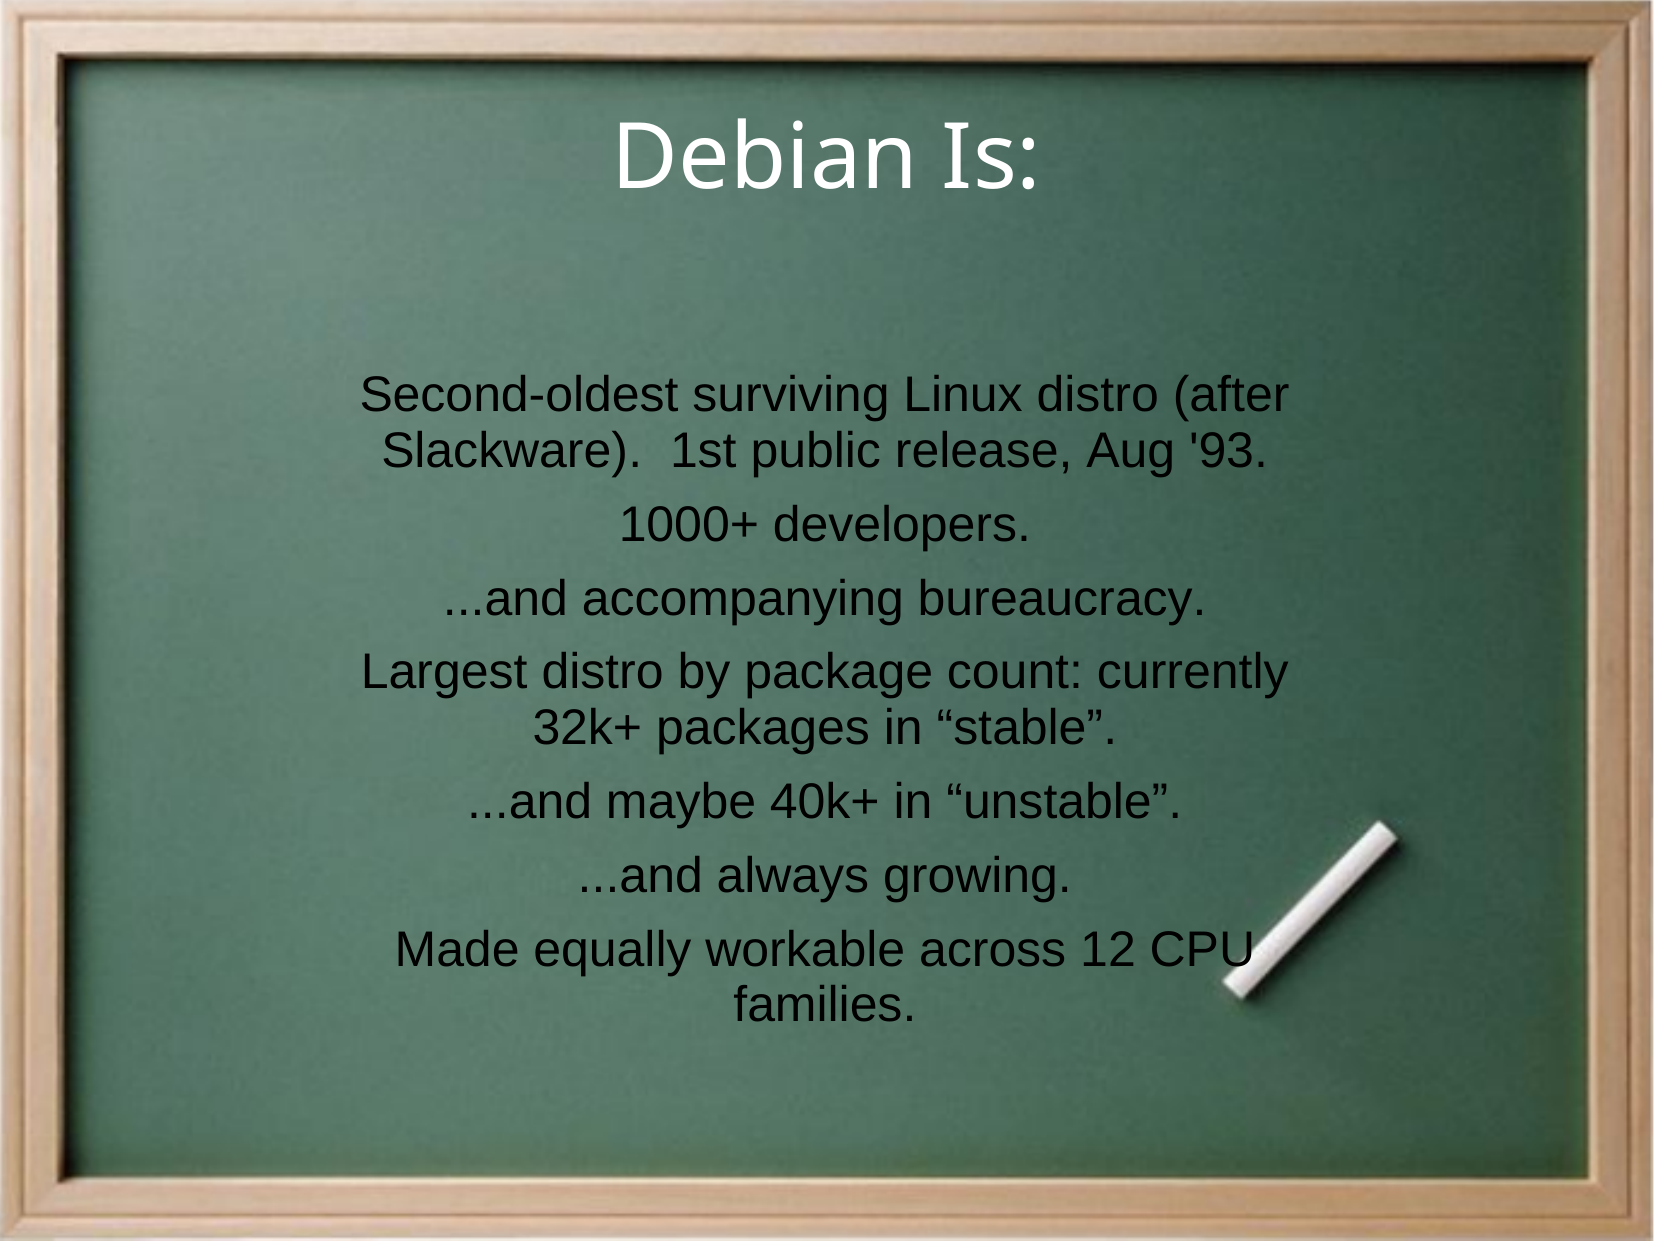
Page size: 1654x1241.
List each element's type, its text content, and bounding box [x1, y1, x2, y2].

title Debian Is: [82, 56, 1571, 250]
picture [0, 0, 1654, 1241]
subtitle Second-oldest surviving Linux distro (after Slackware). 1st public release, Aug '93. 1000+ developers. ...and accompanying bureaucracy. Largest distro by package count: currently 32k+ packages in “stable”. ...and maybe 40k+ in “unstable”. ...and always growing. Made equally workable across 12 CPU families. [300, 934, 1351, 1102]
text_box [277, 834, 1388, 934]
subtitle Second-oldest surviving Linux distro (after Slackware). 1st public release, Aug '93. 1000+ developers. ...and accompanying bureaucracy. Largest distro by package count: currently 32k+ packages in “stable”. ...and maybe 40k+ in “unstable”. ...and always growing. Made equally workable across 12 CPU families. [300, 297, 1351, 834]
